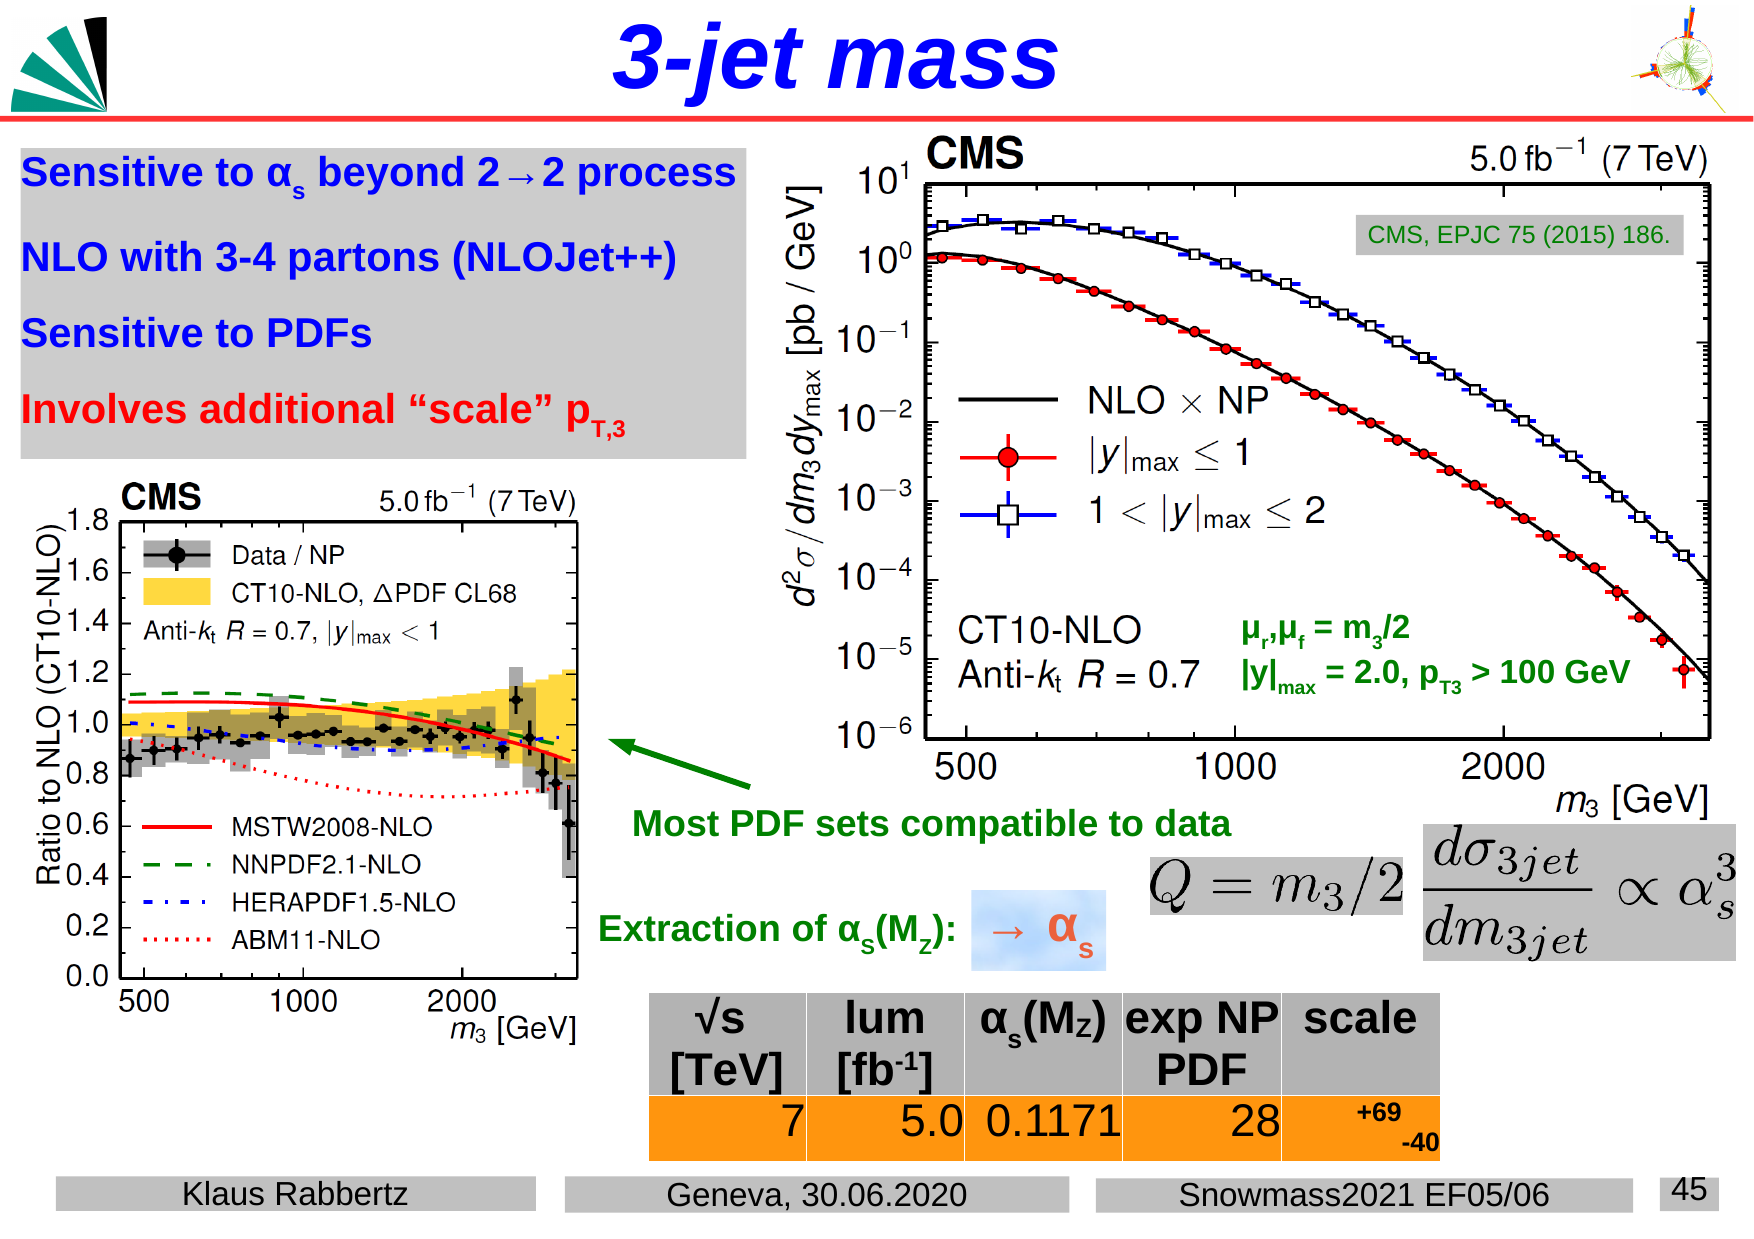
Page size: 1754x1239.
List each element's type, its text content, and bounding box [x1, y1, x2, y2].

table_cell 28 [1123, 1096, 1281, 1161]
picture [1631, 5, 1739, 113]
table_header αs(MZ) [965, 993, 1122, 1095]
table_cell 0.1171 [965, 1096, 1122, 1161]
title 3-jet mass [129, 0, 1545, 114]
text_box μr,μf = m3/2 |y|max = 2.0, pT3 > 100 GeV [1228, 602, 1657, 706]
list Sensitive to αs beyond 2→2 process NLO with 3-4 partons (NLOJet++) Sensitive to PDFs Involves additional “scale” pT,3 [20, 148, 747, 459]
text_box Most PDF sets compatible to data [620, 796, 1245, 850]
picture [1150, 856, 1403, 916]
picture [778, 128, 1754, 821]
table_cell 5.0 [807, 1096, 964, 1161]
table_header √s [TeV] [649, 993, 806, 1095]
table_header lum [fb-1] [807, 993, 964, 1095]
table_cell 7 [649, 1096, 806, 1161]
table_header scale [1282, 993, 1440, 1095]
table_cell +69-40 [1282, 1096, 1440, 1161]
picture [34, 476, 605, 1046]
table_header exp NP PDF [1123, 993, 1281, 1095]
picture [1423, 824, 1736, 962]
picture [11, 17, 107, 113]
text_box CMS, EPJC 75 (2015) 186. [1355, 214, 1684, 256]
text_box Extraction of αS(MZ): [586, 901, 970, 965]
text_box → αs [971, 890, 1107, 971]
